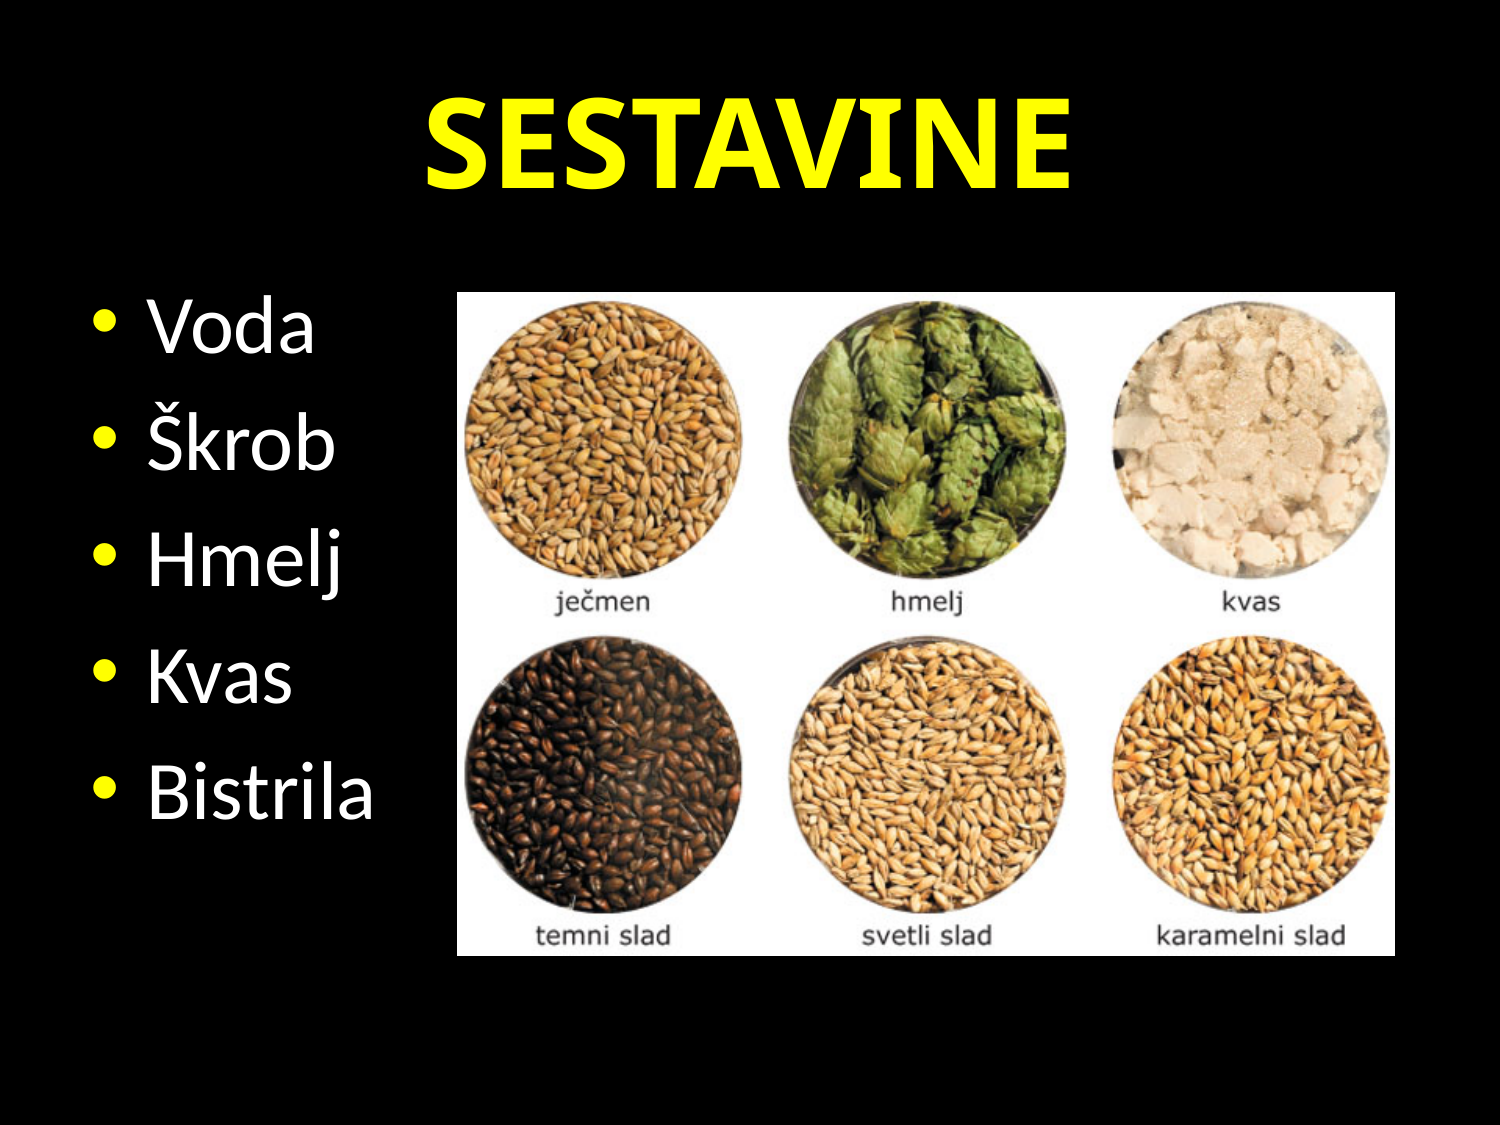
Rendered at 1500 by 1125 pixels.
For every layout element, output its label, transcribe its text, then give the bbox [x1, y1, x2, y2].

title SESTAVINE [75, 45, 1425, 233]
picture [457, 292, 1395, 956]
list Voda Škrob Hmelj Kvas Bistrila [75, 262, 1425, 1005]
